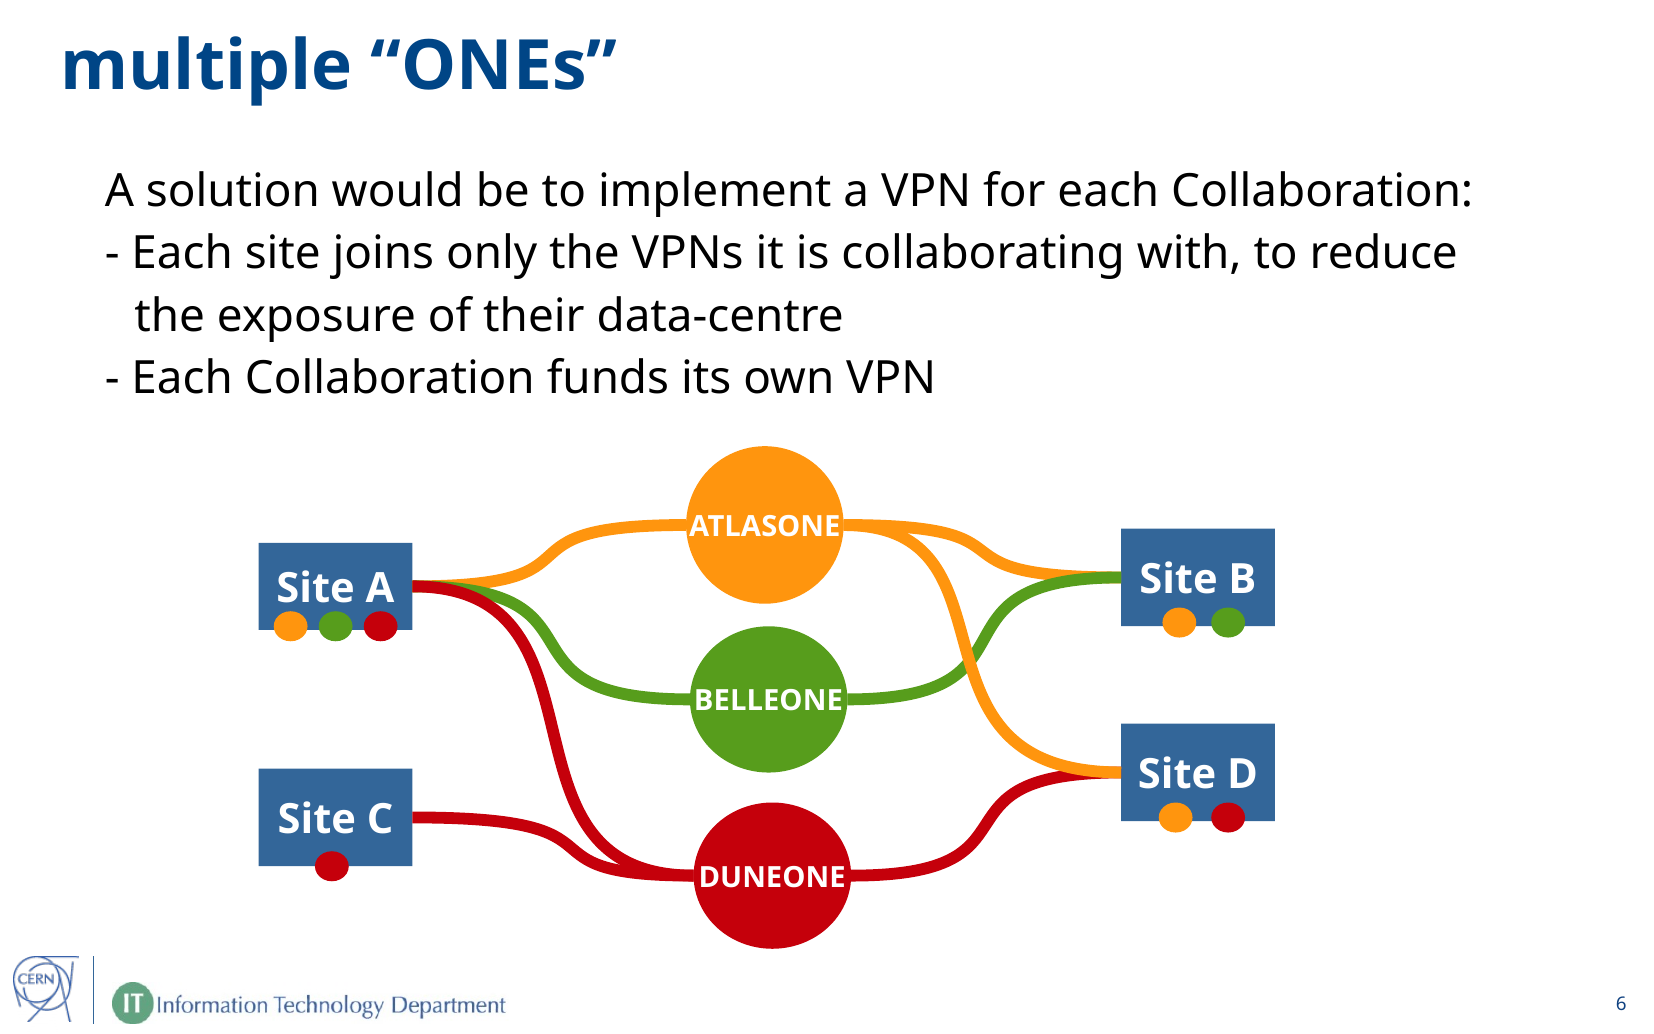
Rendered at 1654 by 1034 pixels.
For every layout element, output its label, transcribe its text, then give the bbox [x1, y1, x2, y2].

text_box [273, 611, 308, 642]
text_box [363, 611, 398, 642]
text_box BELLEONE [690, 626, 848, 773]
text_box [314, 851, 349, 882]
text_box DUNEONE [693, 802, 851, 949]
text_box Site C [258, 768, 413, 867]
title multiple “ONEs” [60, 0, 1528, 138]
text_box Site D [1121, 723, 1275, 822]
picture [13, 956, 79, 1032]
text_box [1211, 607, 1246, 638]
text_box [318, 611, 353, 642]
text_box [1158, 802, 1193, 833]
text_box [1162, 607, 1197, 638]
text_box [1211, 802, 1246, 833]
text_box Site A [258, 603, 413, 630]
text_box A solution would be to implement a VPN for each Collaboration: - Each site joins only the VPNs it is collaborating with, to reduce the exposure of their data-centre - Each Collaboration funds its own VPN [90, 150, 1549, 603]
picture [112, 982, 755, 1024]
text_box Site B [1121, 603, 1275, 627]
